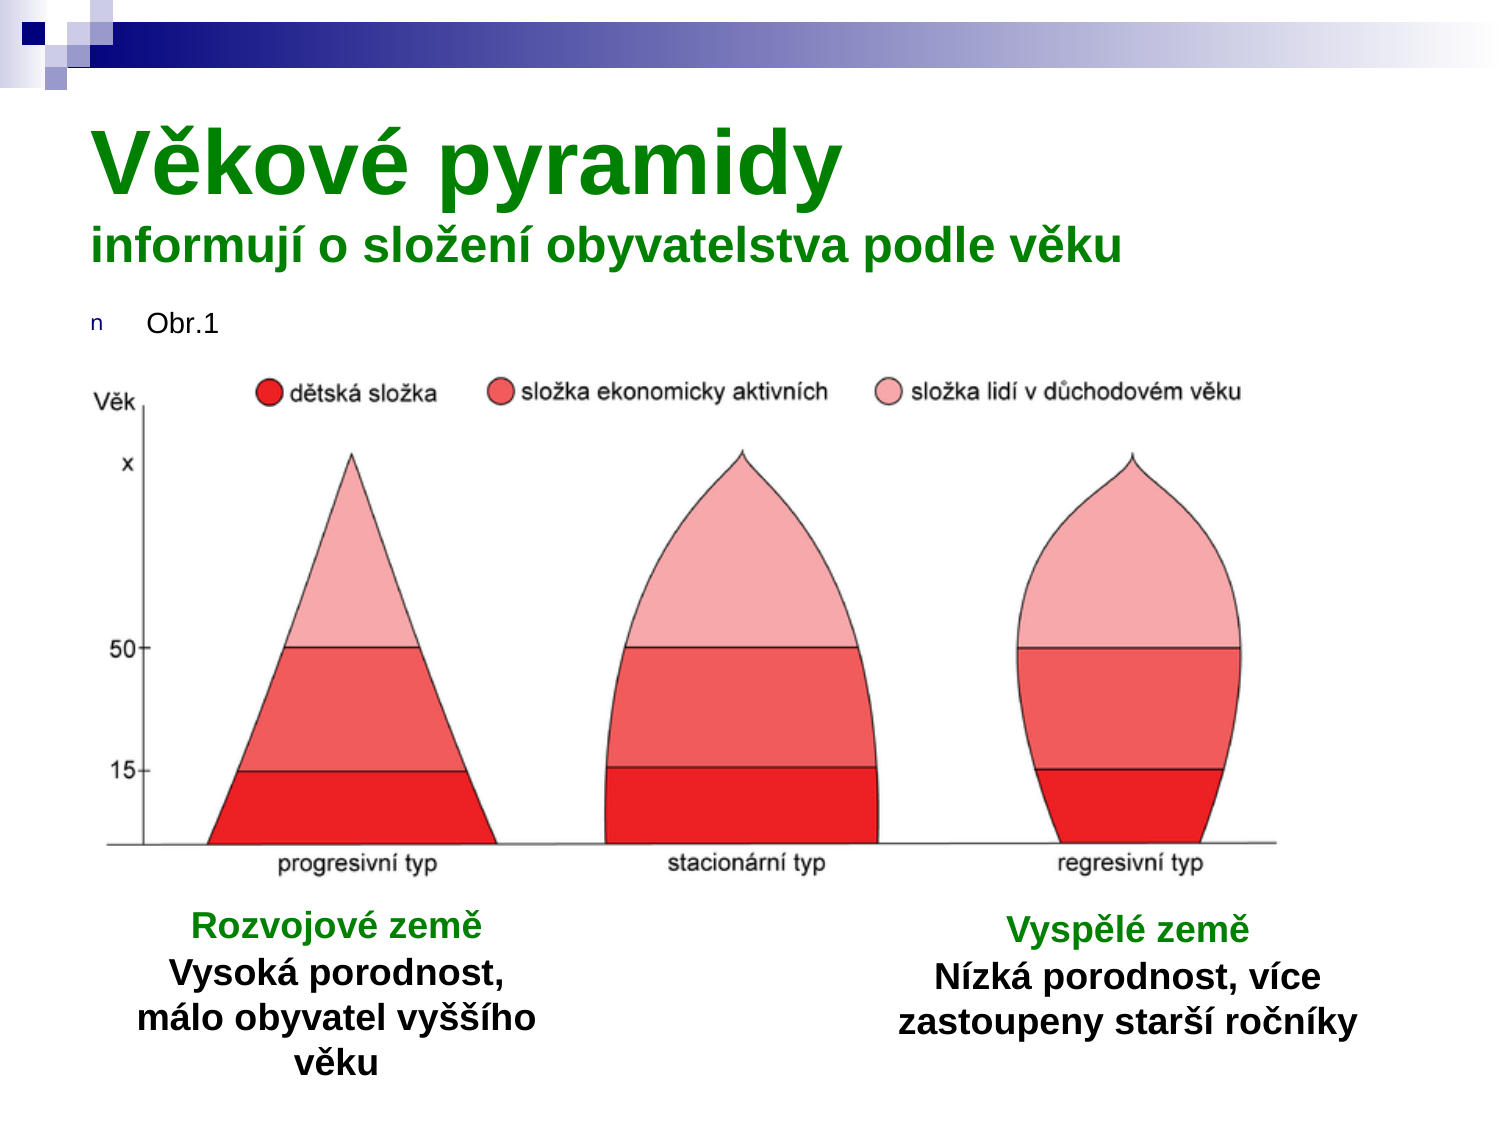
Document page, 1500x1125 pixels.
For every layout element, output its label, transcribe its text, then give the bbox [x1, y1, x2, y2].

title Věkové pyramidy informují o složení obyvatelstva podle věku [75, 75, 1426, 255]
list Obr.1 [75, 255, 1426, 963]
text_box Rozvojové země Vysoká porodnost, málo obyvatel vyššího věku [112, 963, 561, 1112]
text_box Vyspělé země Nízká porodnost, více zastoupeny starší ročníky [844, 963, 1412, 1071]
picture [76, 350, 1327, 904]
